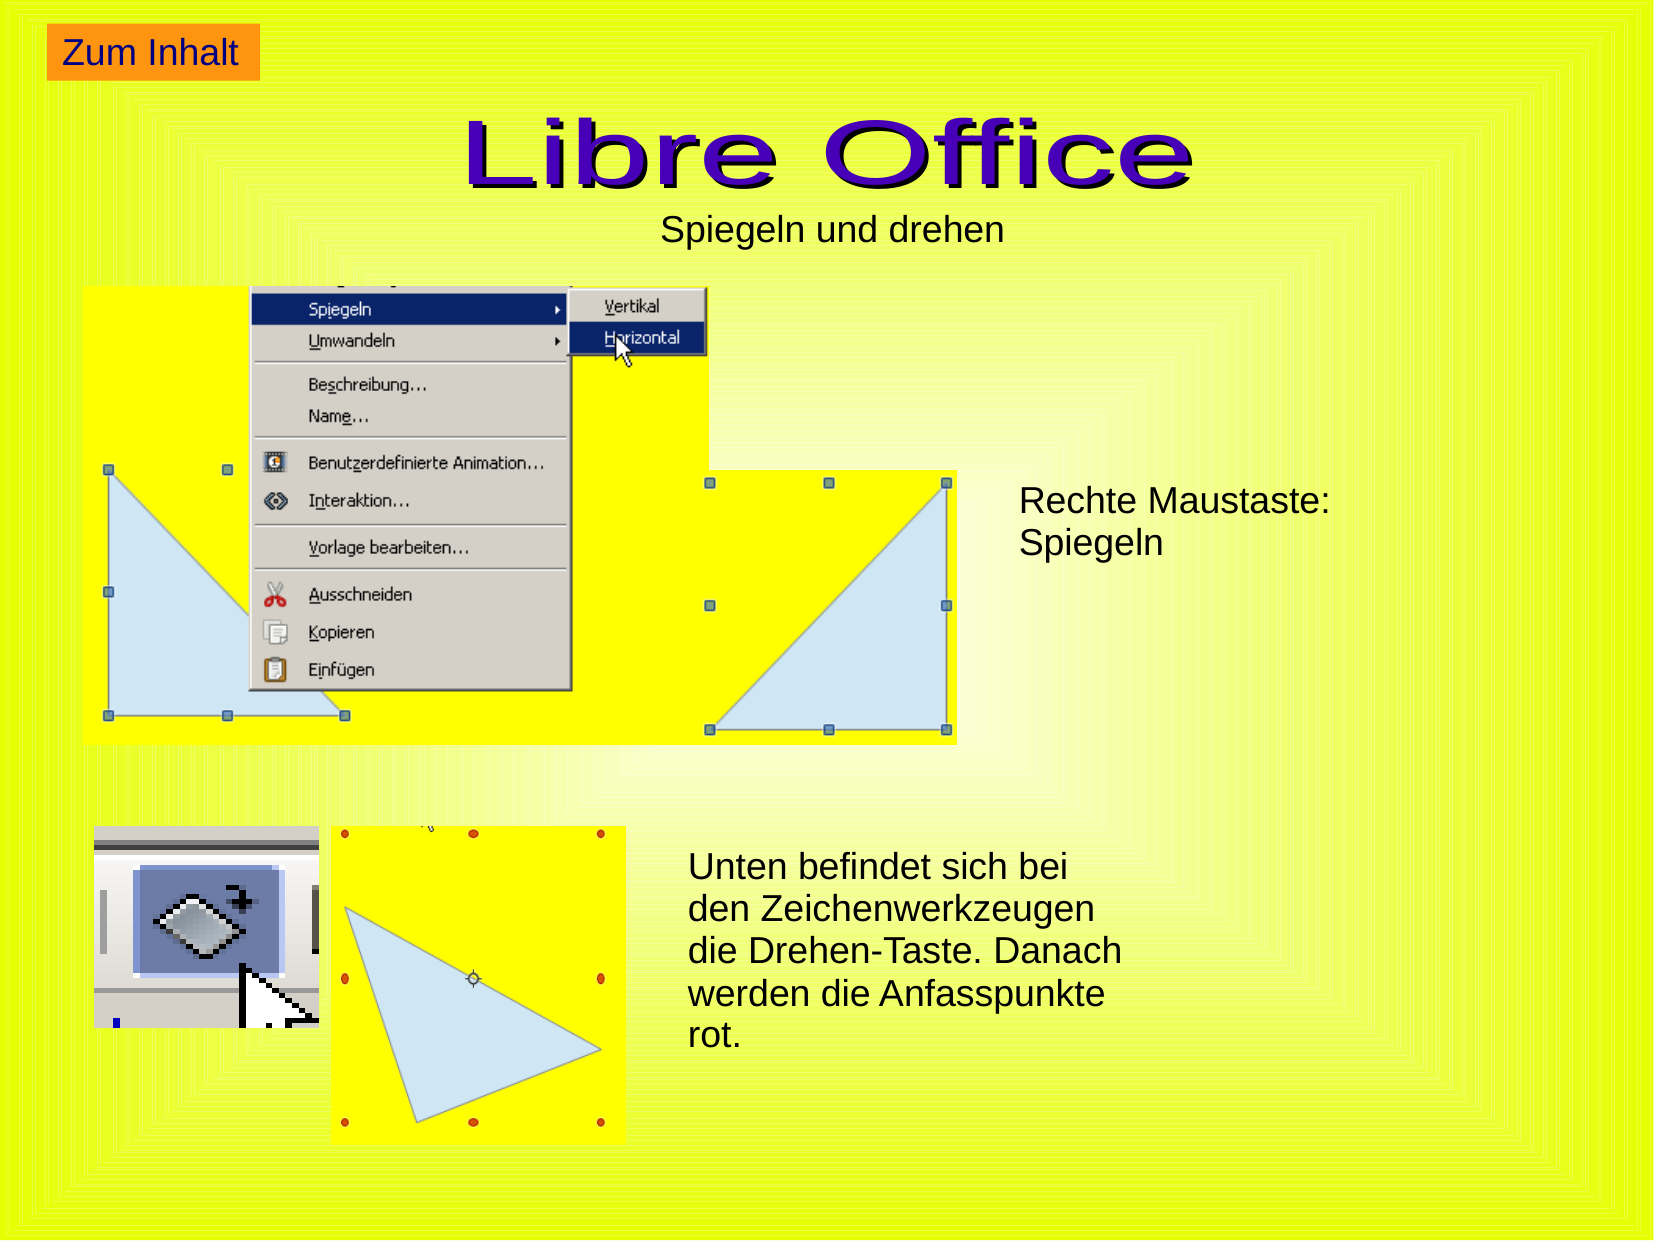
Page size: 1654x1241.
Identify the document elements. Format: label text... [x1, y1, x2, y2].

text_box Unten befindet sich bei den Zeichenwerkzeugen die Drehen-Taste. Danach werden die Anfasspunkte rot. [673, 838, 1146, 1064]
title Libre Office [82, 49, 1571, 257]
picture [83, 286, 957, 745]
picture [331, 826, 626, 1145]
picture [94, 826, 319, 1028]
text_box Zum Inhalt [47, 23, 260, 81]
text_box Rechte Maustaste: Spiegeln [1003, 472, 1441, 572]
text_box Spiegeln und drehen [460, 201, 1205, 259]
